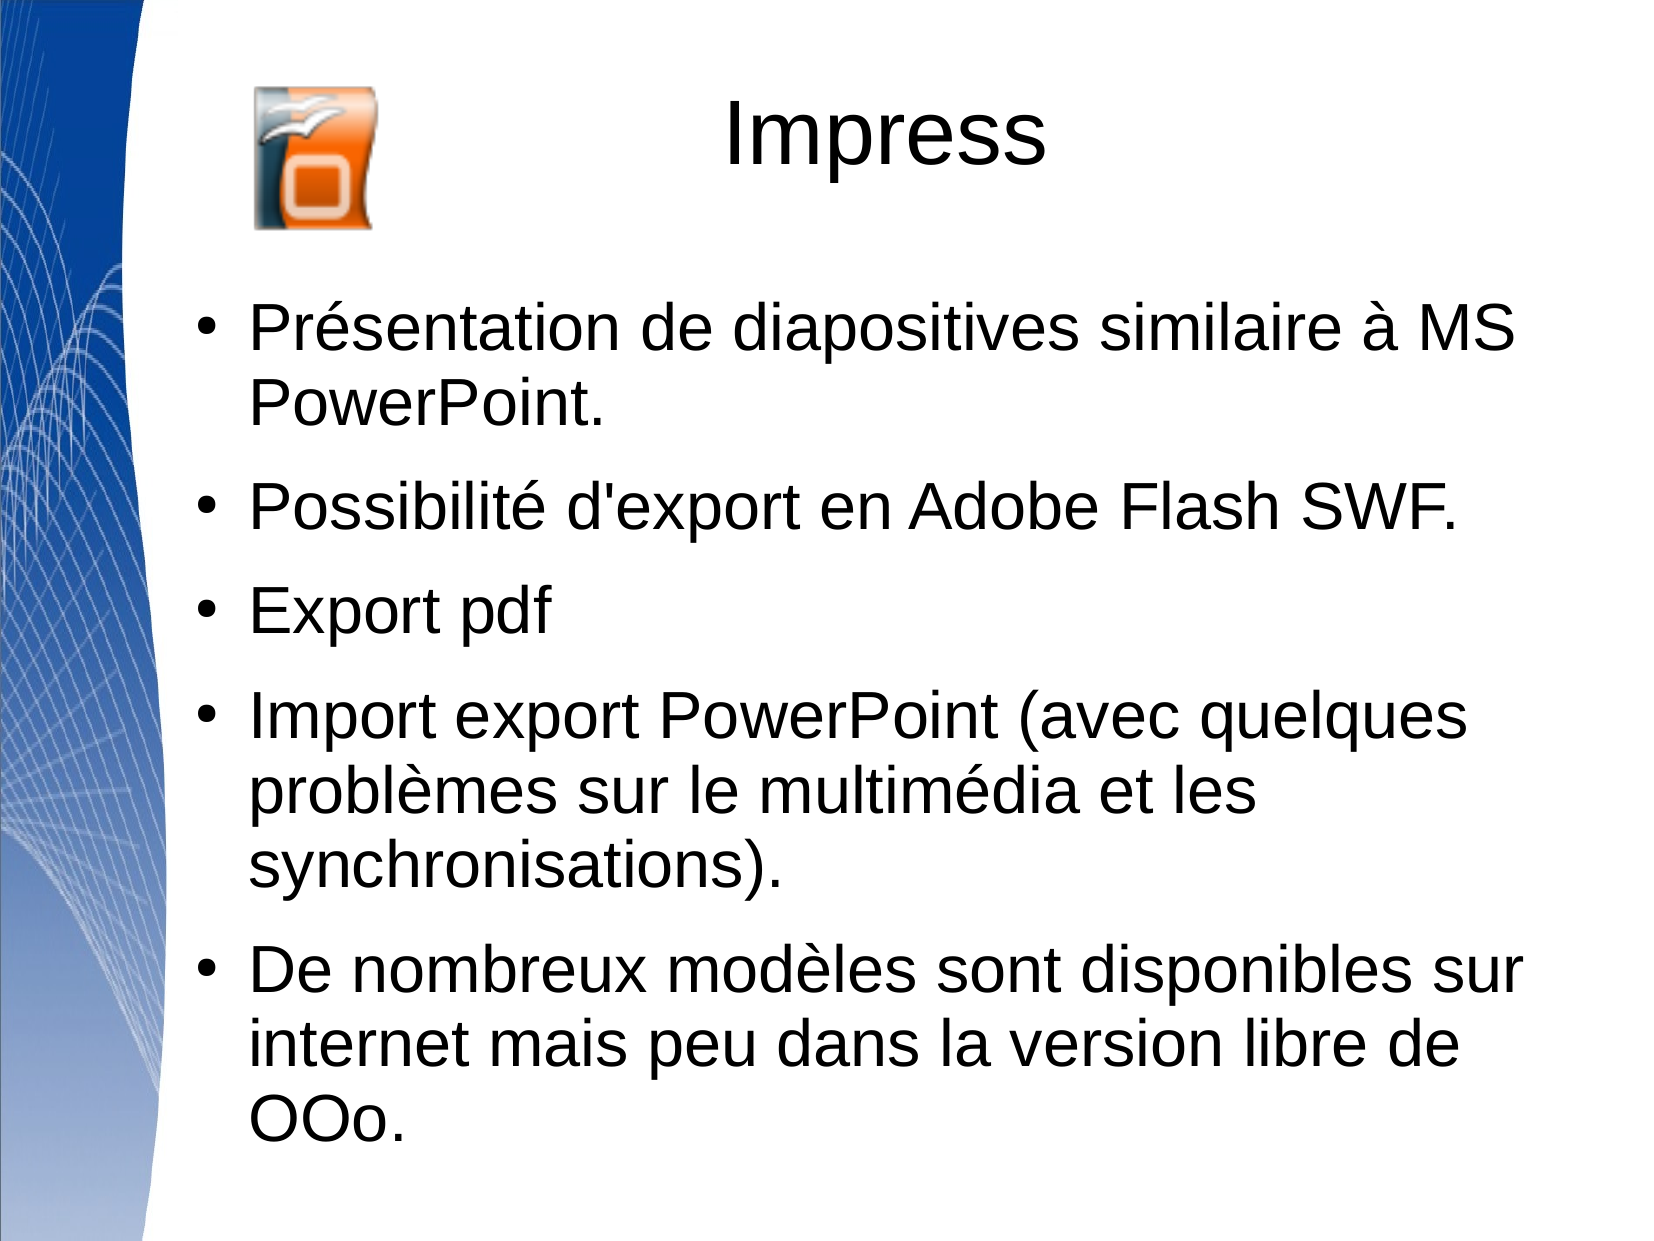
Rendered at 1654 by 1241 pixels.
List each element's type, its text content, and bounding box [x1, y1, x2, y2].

picture [0, 0, 178, 1241]
picture [250, 82, 384, 237]
title Impress [177, 36, 1595, 230]
list Présentation de diapositives similaire à MS PowerPoint. Possibilité d'export en Adobe Flash SWF. Export pdf Import export PowerPoint (avec quelques problèmes sur le multimédia et les synchronisations). De nombreux modèles sont disponibles sur internet mais peu dans la version libre de OOo. [177, 290, 1595, 1196]
